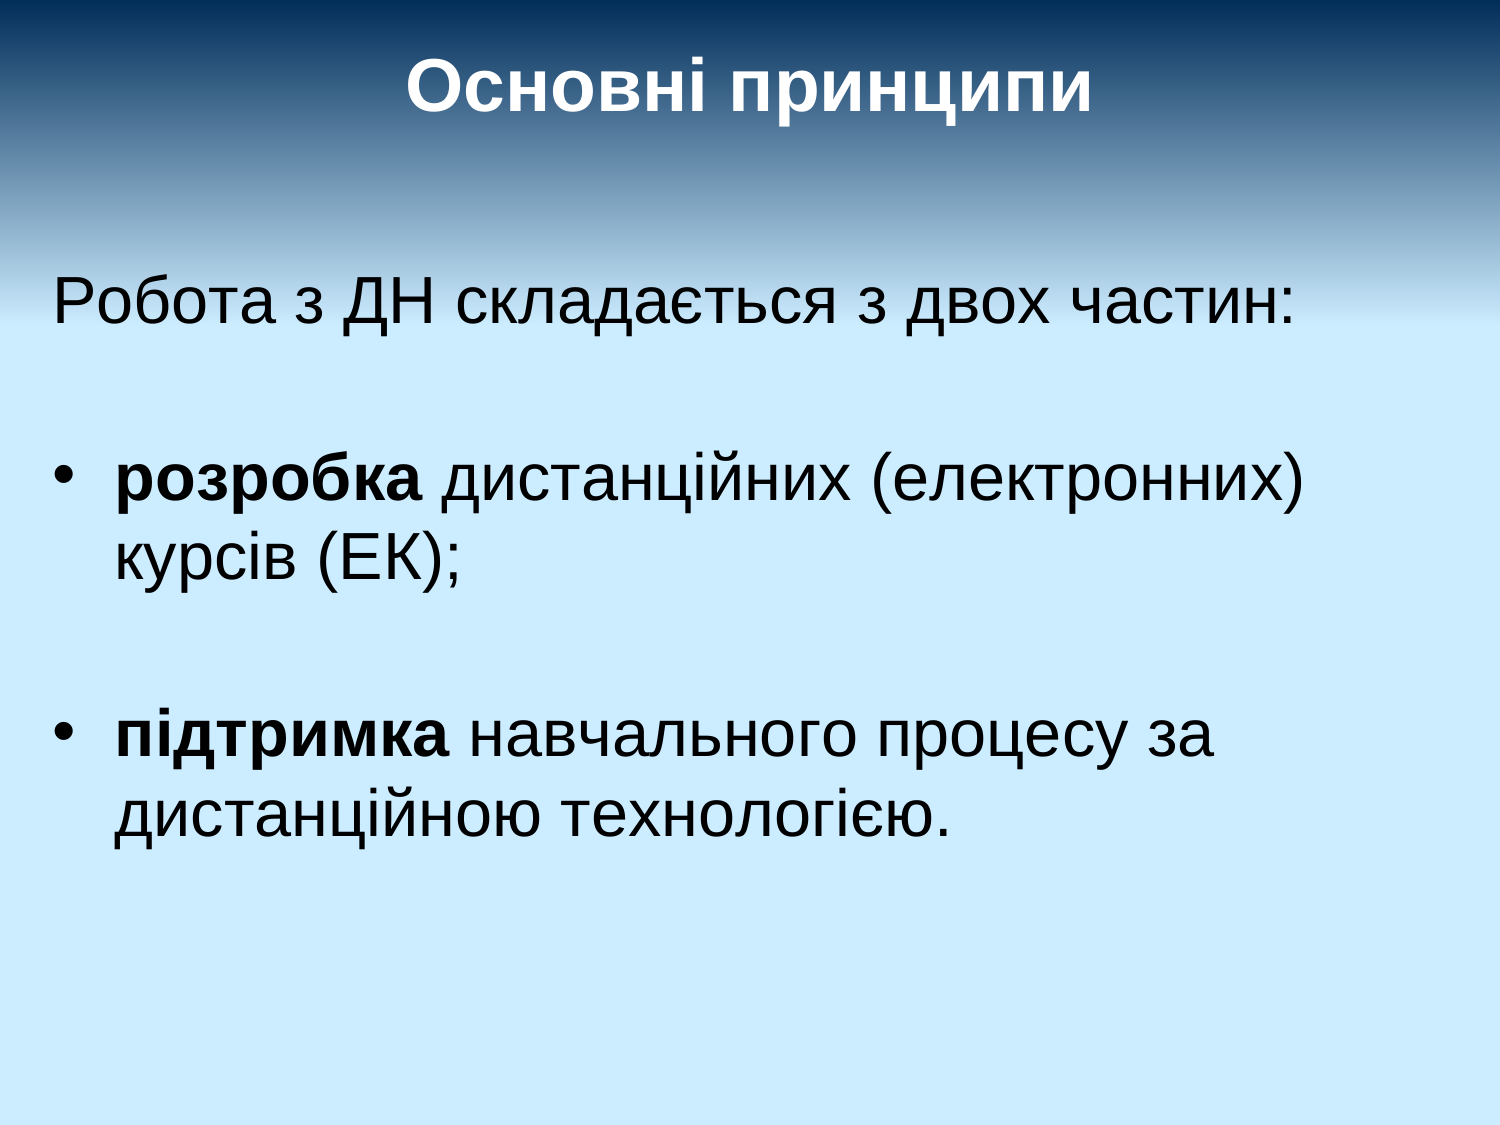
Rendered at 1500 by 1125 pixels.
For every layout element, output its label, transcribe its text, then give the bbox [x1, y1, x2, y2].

title Основні принципи [24, 24, 1476, 138]
list Робота з ДН складається з двох частин: розробка дистанційних (електронних) курсів (ЕК); підтримка навчального процесу за дистанційною технологією. [37, 160, 1476, 1088]
